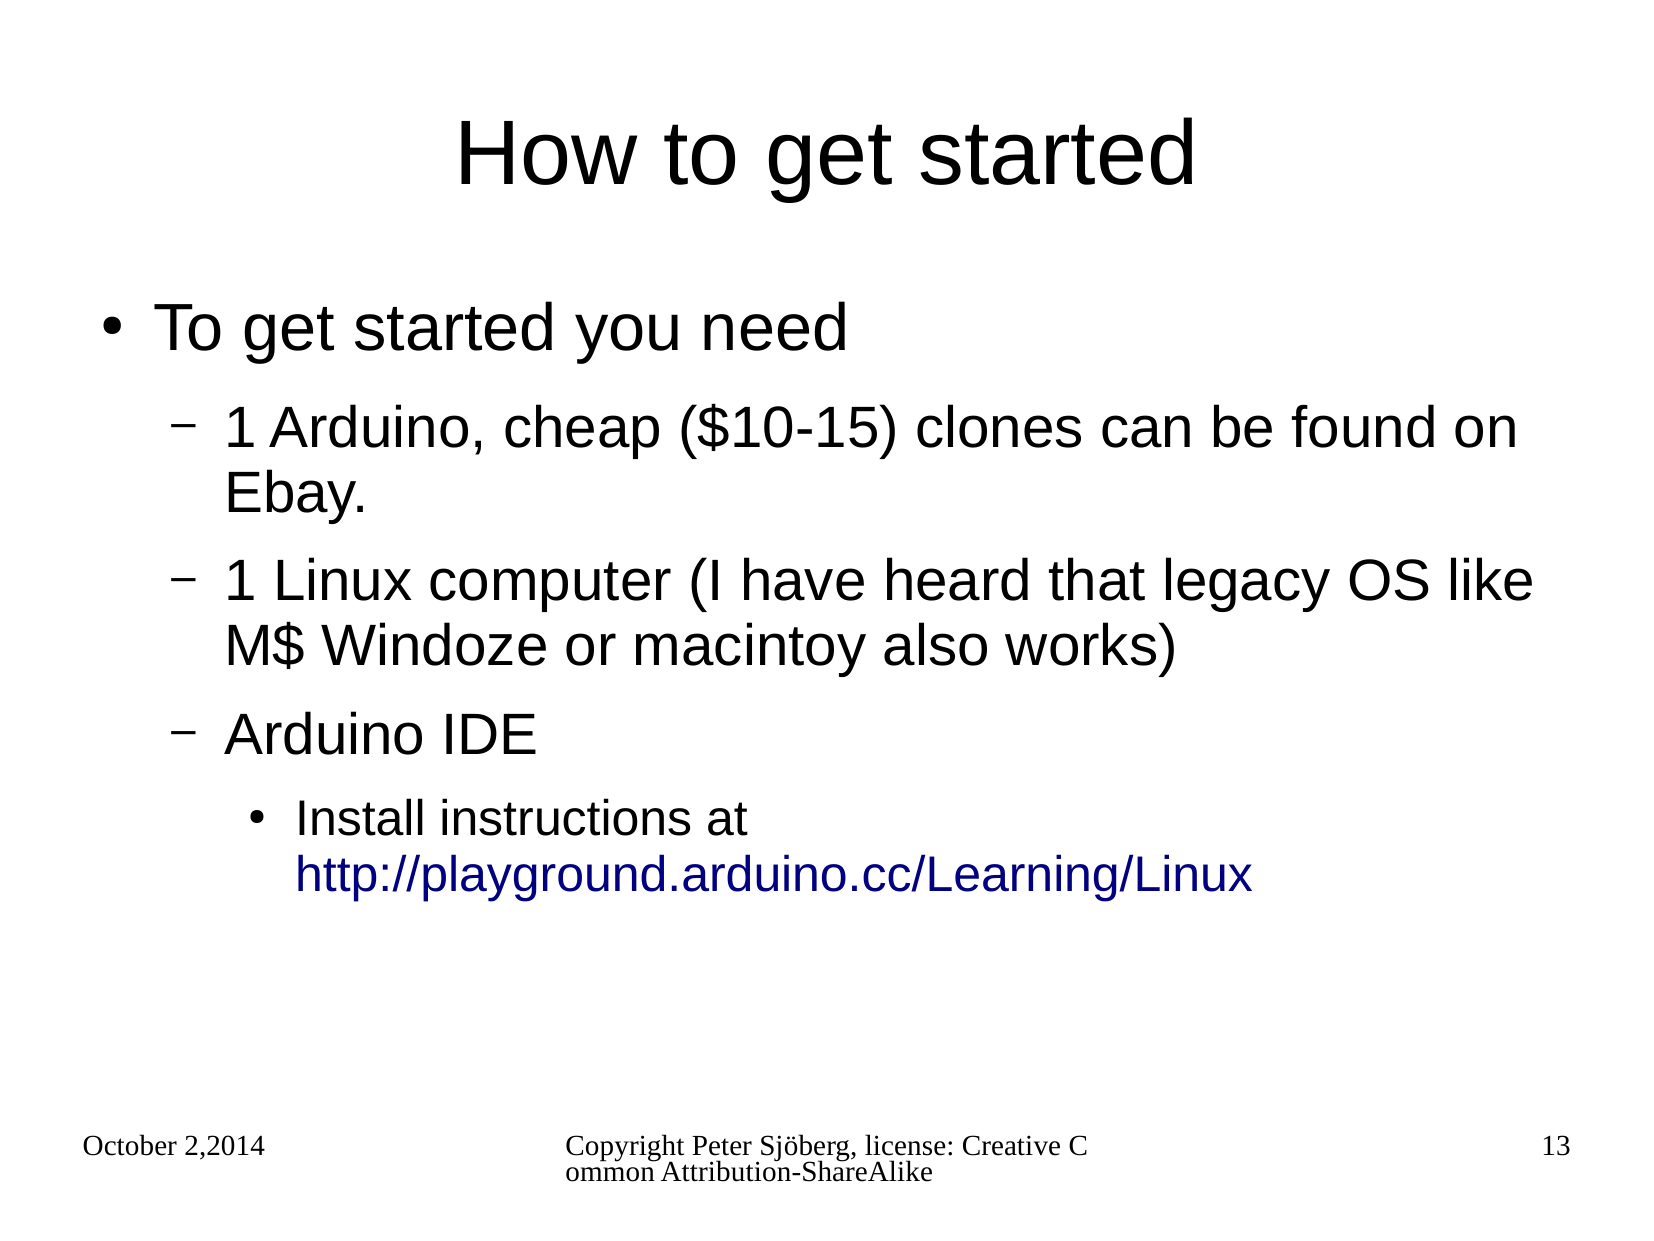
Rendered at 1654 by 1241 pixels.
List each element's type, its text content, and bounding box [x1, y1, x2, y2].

list To get started you need 1 Arduino, cheap ($10-15) clones can be found on Ebay. 1 Linux computer (I have heard that legacy OS like M$ Windoze or macintoy also works) Arduino IDE Install instructions at http://playground.arduino.cc/Learning/Linux [82, 290, 1571, 1010]
title How to get started [82, 49, 1571, 257]
